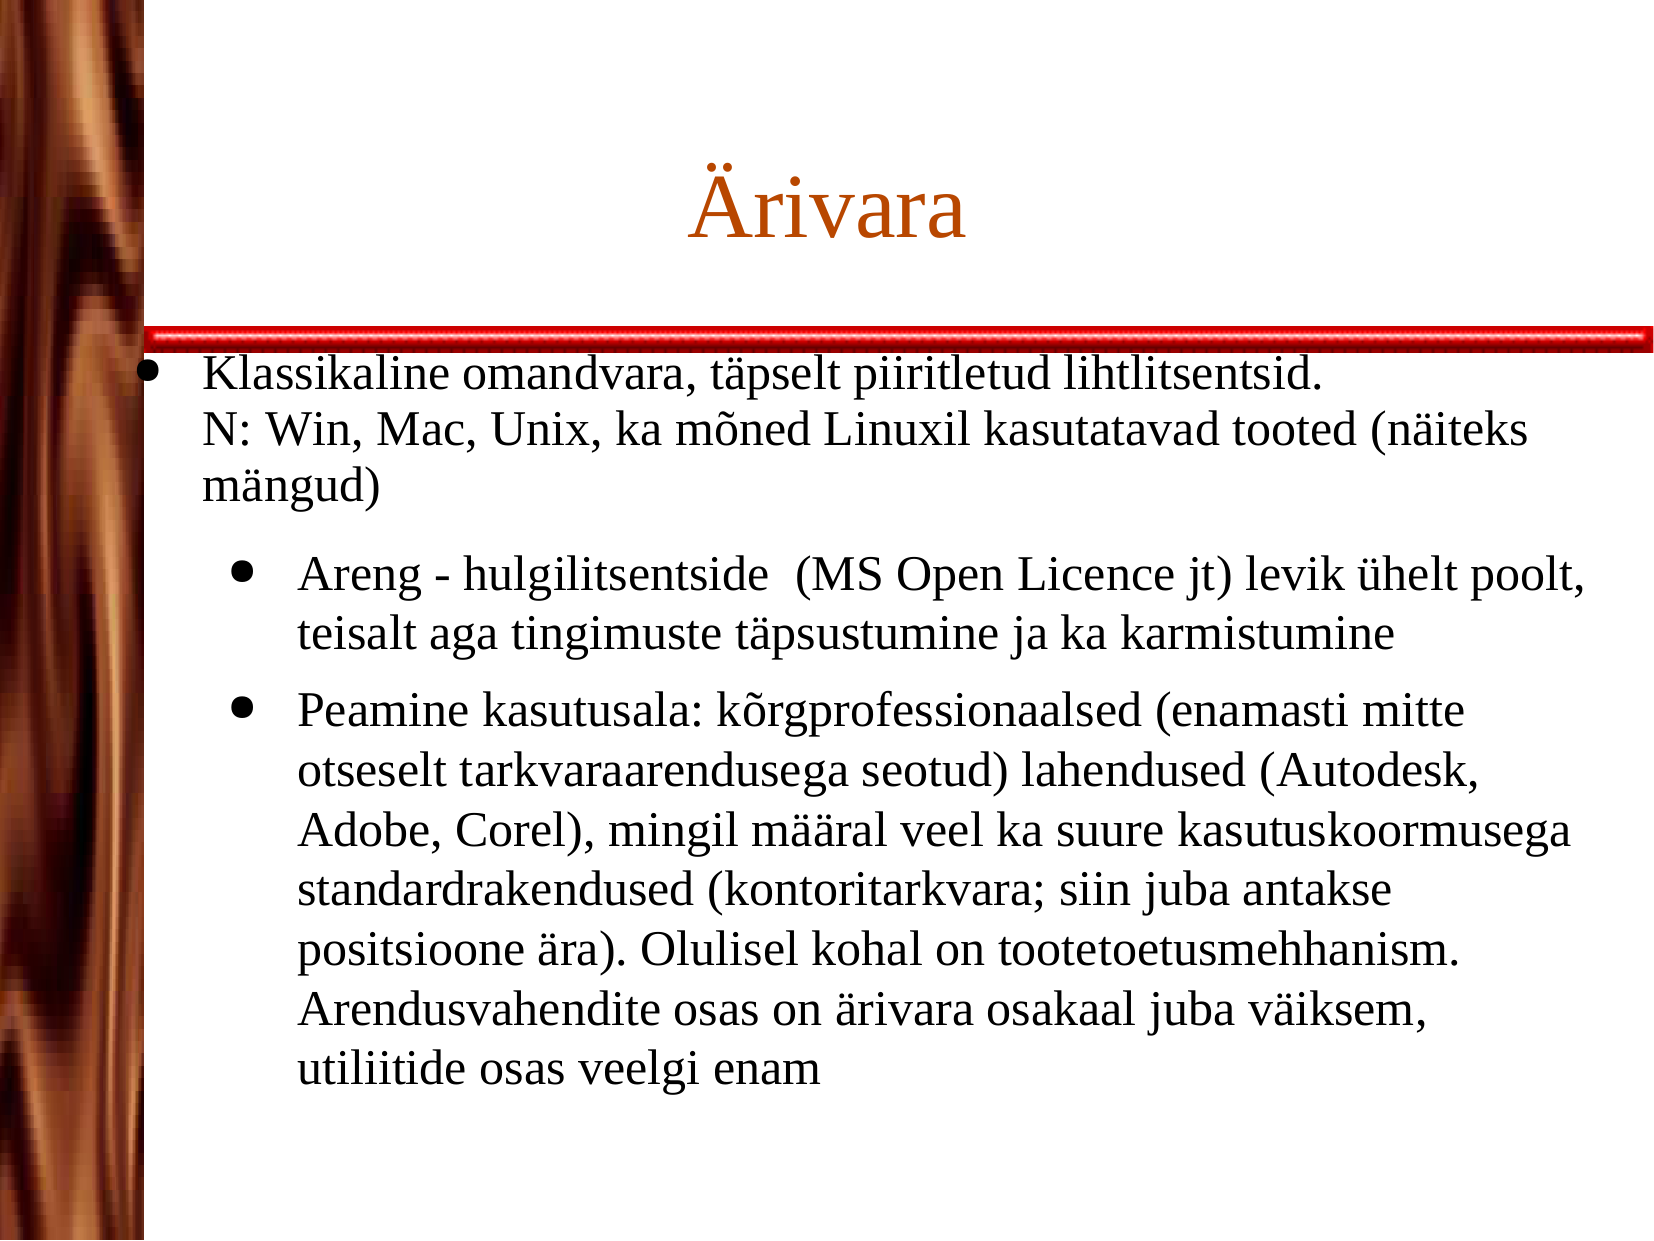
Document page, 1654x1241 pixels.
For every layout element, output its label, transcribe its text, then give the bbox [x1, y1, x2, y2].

title Ärivara [121, 100, 1533, 312]
picture [0, 0, 1654, 1240]
list Klassikaline omandvara, täpselt piiritletud lihtlitsentsid. N: Win, Mac, Unix, ka mõned Linuxil kasutatavad tooted (näiteks mängud) Areng - hulgilitsentside (MS Open Licence jt) levik ühelt poolt, teisalt aga tingimuste täpsustumine ja ka karmistumine Peamine kasutusala: kõrgprofessionaalsed (enamasti mitte otseselt tarkvaraarendusega seotud) lahendused (Autodesk, Adobe, Corel), mingil määral veel ka suure kasutuskoormusega standardrakendused (kontoritarkvara; siin juba antakse positsioone ära). Olulisel kohal on tootetoetusmehhanism. Arendusvahendite osas on ärivara osakaal juba väiksem, utiliitide osas veelgi enam [121, 344, 1593, 1126]
